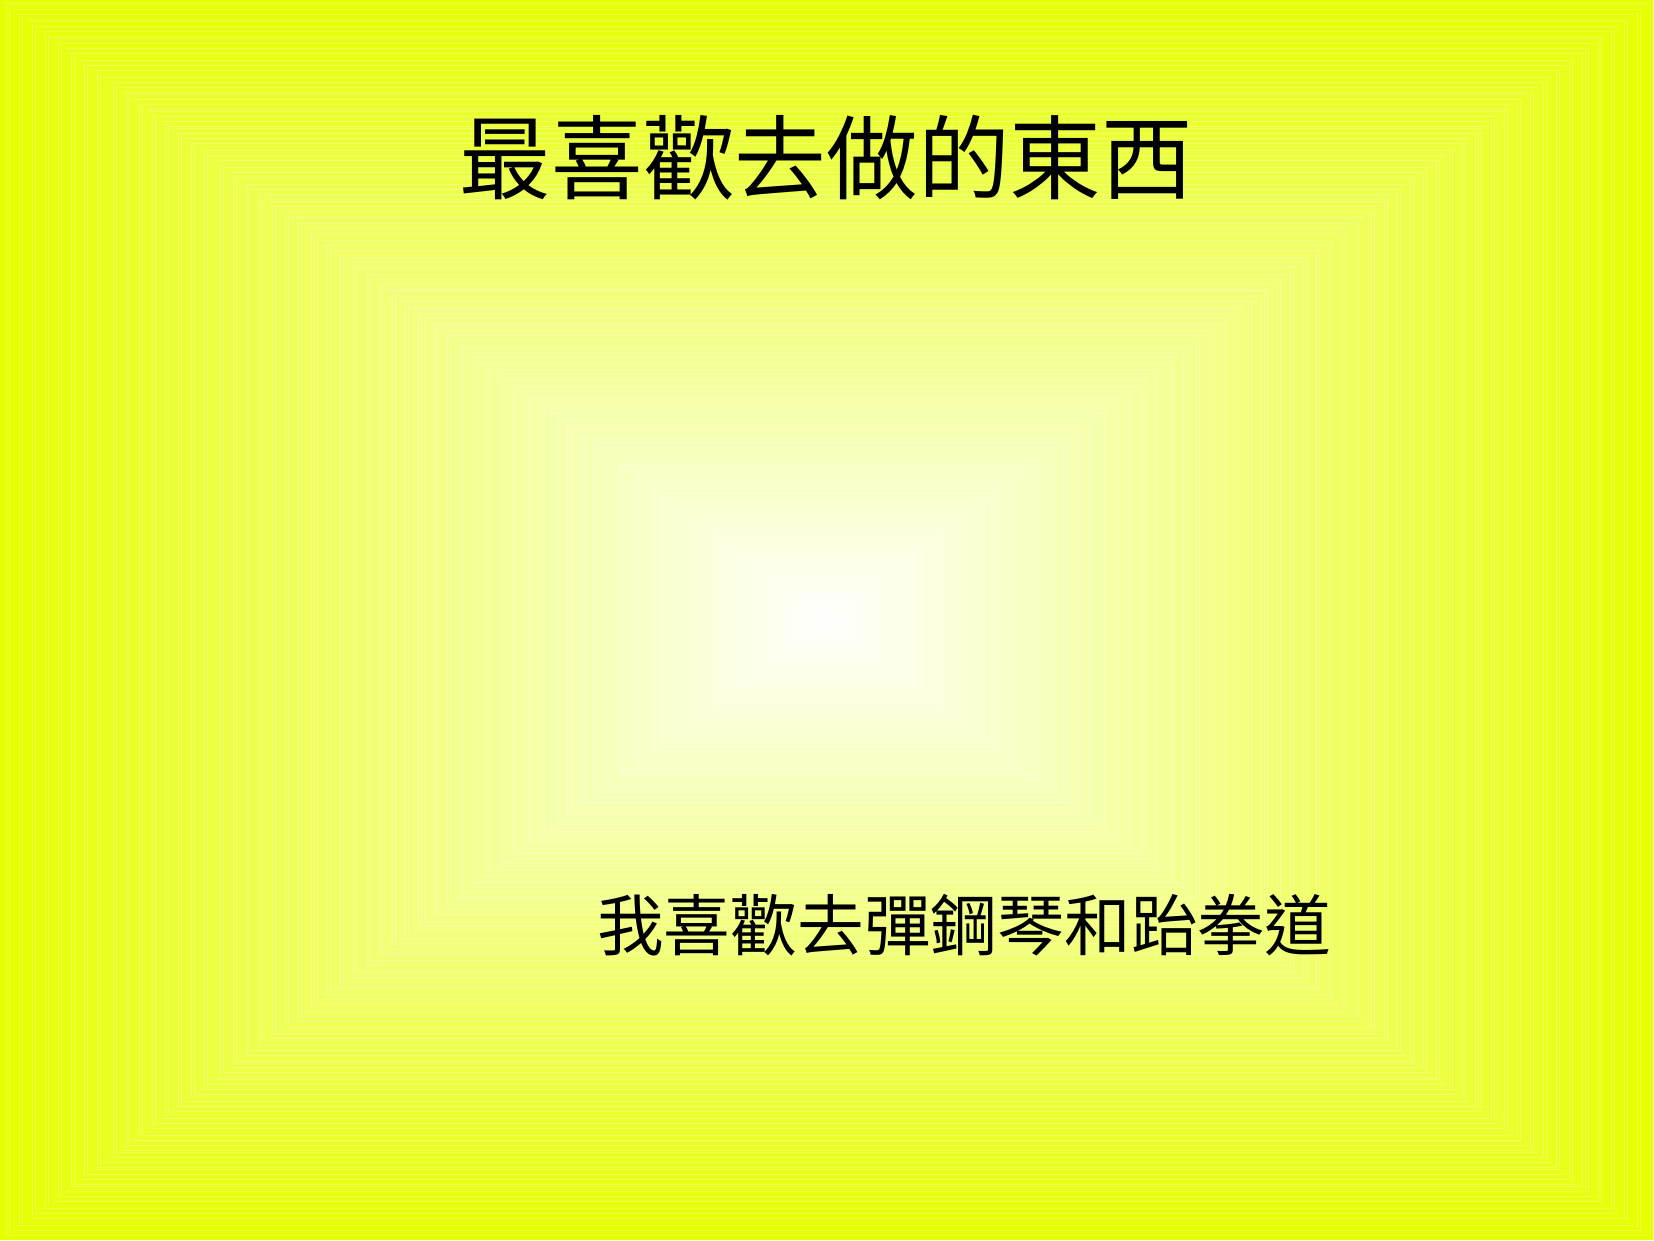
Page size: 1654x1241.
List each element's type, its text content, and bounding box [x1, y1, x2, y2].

subtitle 我喜歡去彈鋼琴和跆拳道 [232, 611, 1654, 1232]
title 最喜歡去做的東西 [82, 49, 1571, 257]
